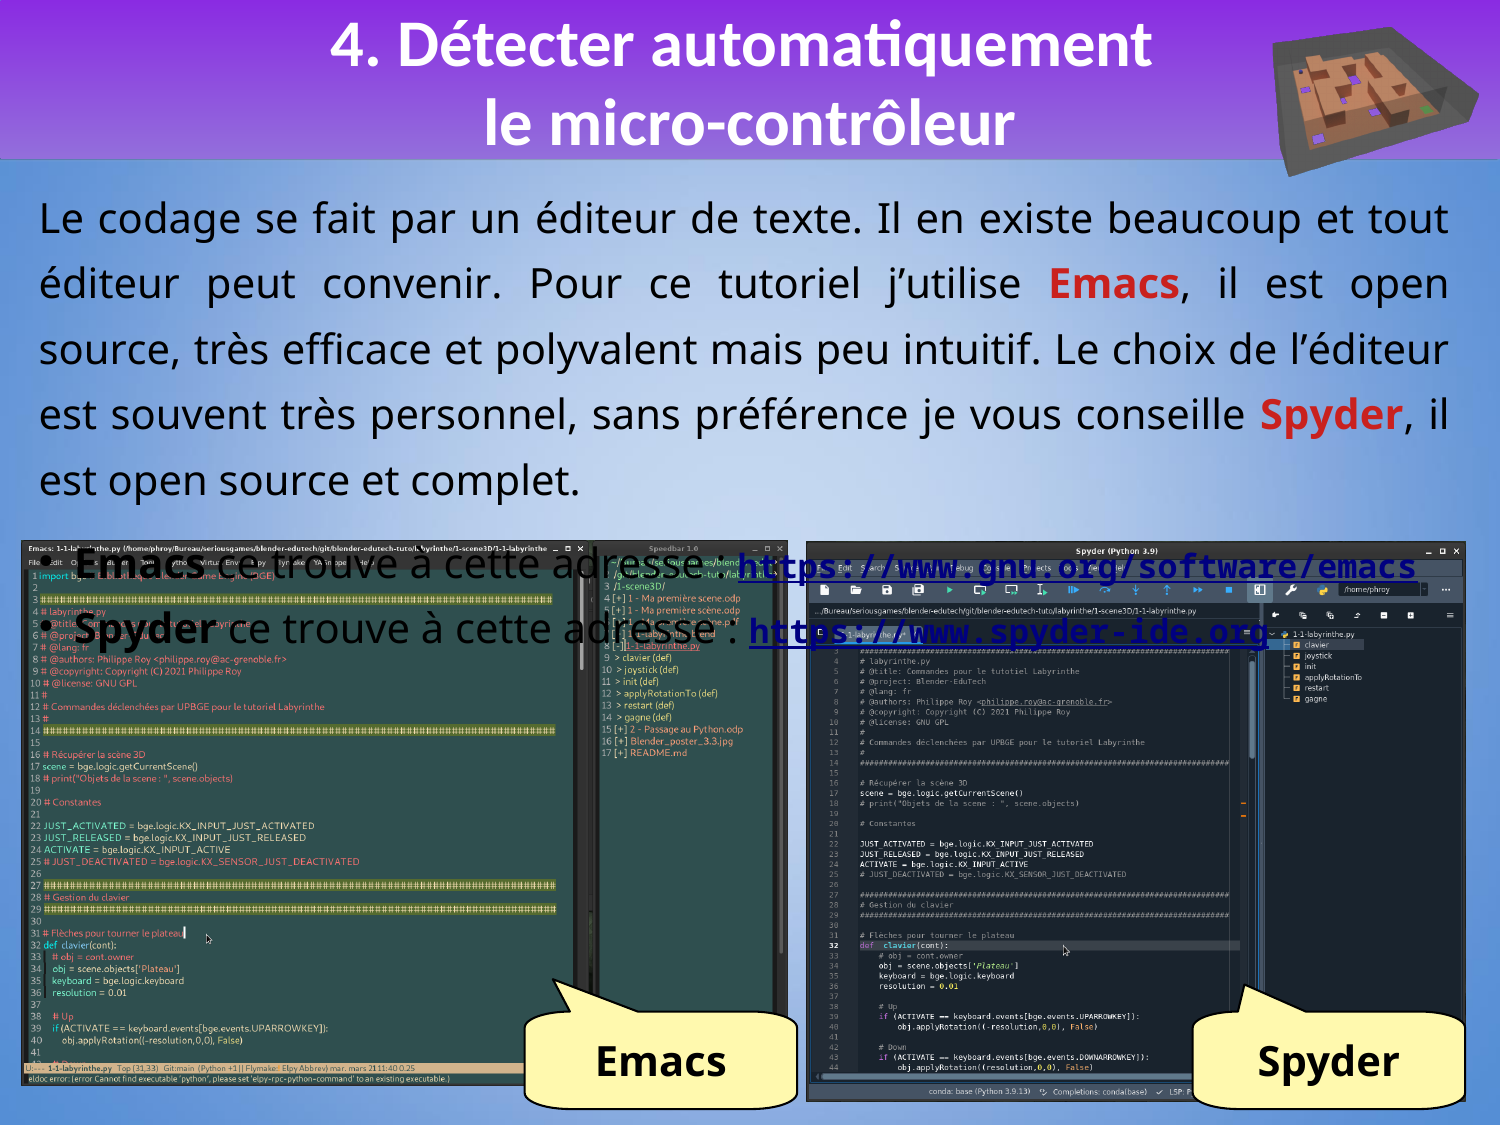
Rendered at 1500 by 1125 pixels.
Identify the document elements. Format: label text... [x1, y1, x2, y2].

text_box Spyder [1192, 984, 1466, 1110]
text_box Emacs [524, 979, 798, 1110]
text_box Le codage se fait par un éditeur de texte. Il en existe beaucoup et tout éditeur peut convenir. Pour ce tutoriel j’utilise Emacs, il est open source, très efficace et polyvalent mais peu intuitif. Le choix de l’éditeur est souvent très personnel, sans préférence je vous conseille Spyder, il est open source et complet. Emacs ce trouve à cette adresse : https://www.gnu.org/software/emacs Spyder ce trouve à cette adresse : https://www.spyder-ide.org [23, 172, 1465, 494]
text_box 4. Détecter automatiquement le micro-contrôleur [0, 0, 1500, 159]
picture [0, 27, 1500, 1125]
